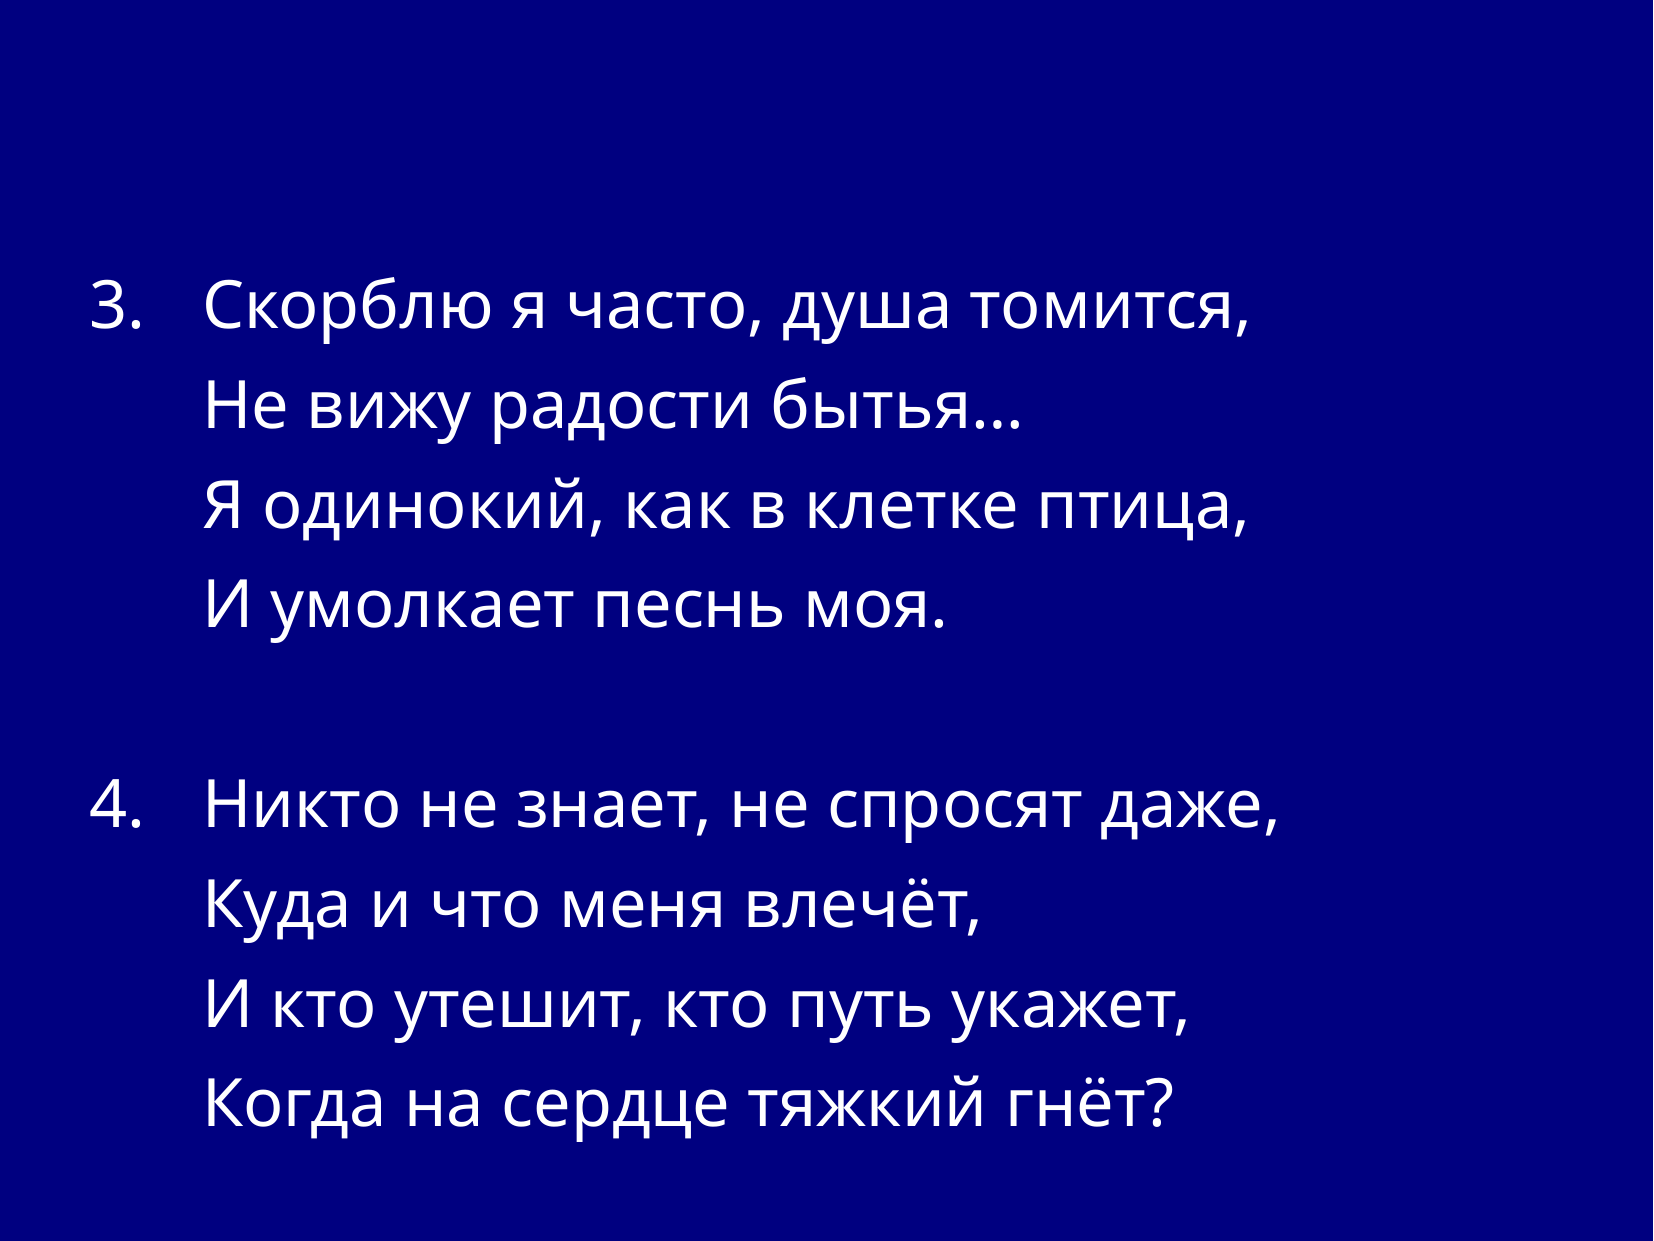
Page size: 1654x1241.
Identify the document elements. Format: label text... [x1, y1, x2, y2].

text_box 3. Скорблю я часто, душа томится, Не вижу радости бытья… Я одинокий, как в клетке птица, И умолкает песнь моя. 4. Никто не знает, не спросят даже, Куда и что меня влечёт, И кто утешит, кто путь укажет, Когда на сердце тяжкий гнёт? [75, 150, 1576, 1163]
